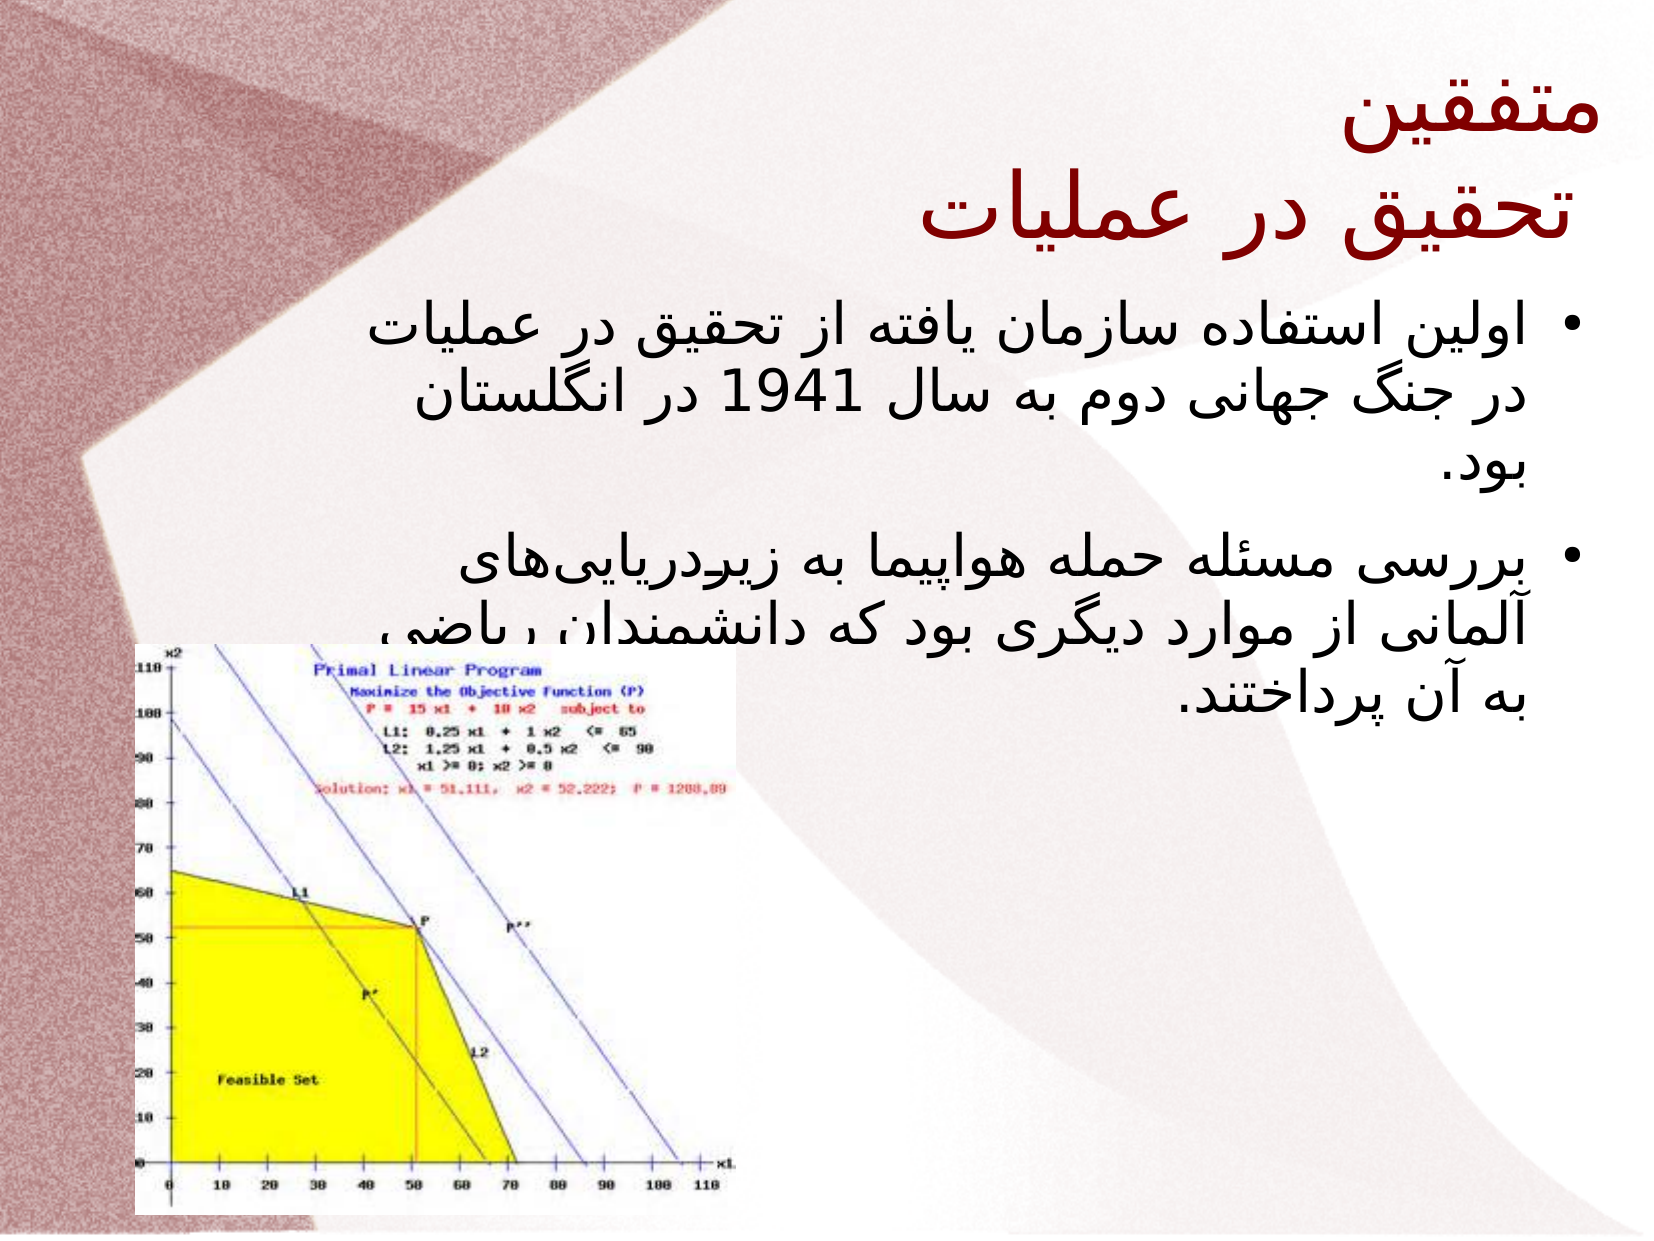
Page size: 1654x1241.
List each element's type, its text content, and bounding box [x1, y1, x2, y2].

list اولین استفاده سازمان یافته از تحقیق در عملیات در جنگ جهانی دوم به سال 1941 در انگلستان بود. بررسی مسئله حمله هواپیما به زیردریایی‌های آلمانی از موارد دیگری بود که دانشمندان ریاضی به آن پرداختند. [324, 290, 1601, 1010]
picture [0, 0, 1654, 1241]
title متفقین تحقیق در عملیات [596, 16, 1607, 290]
